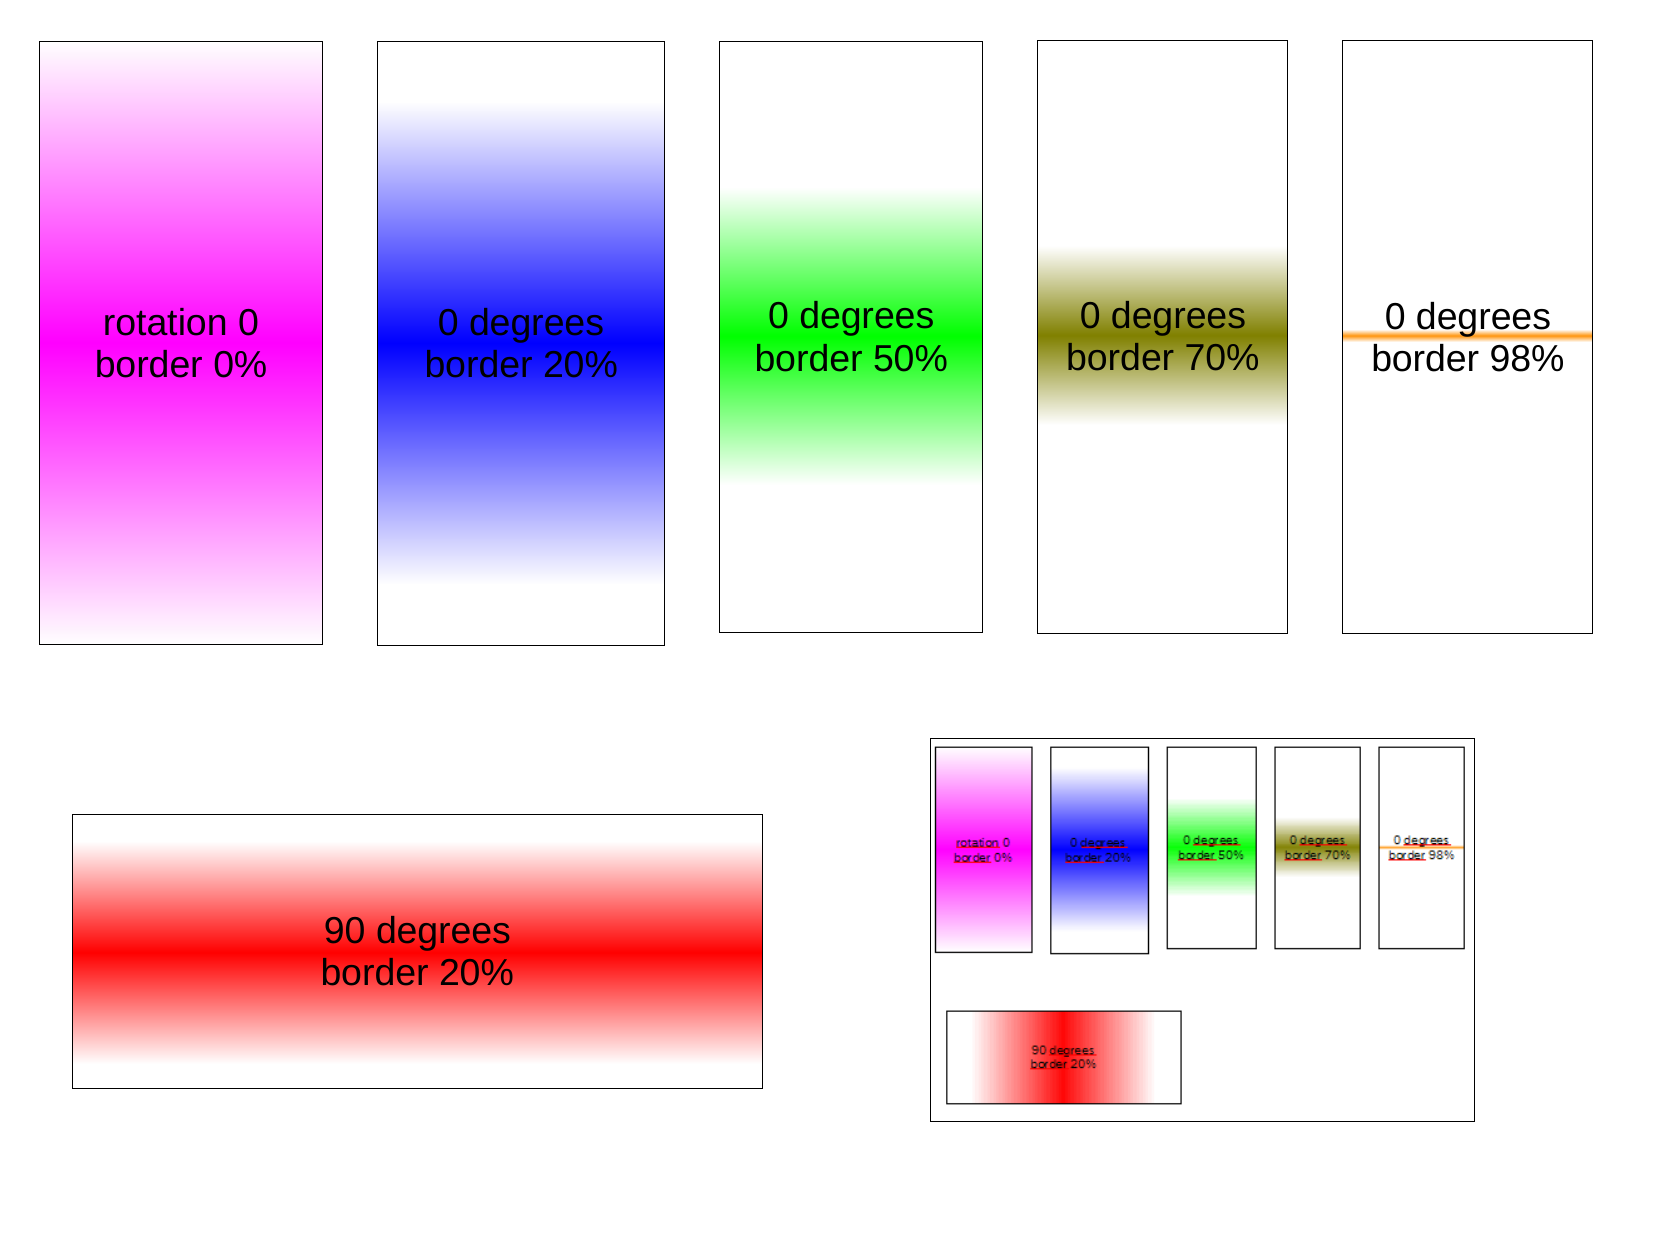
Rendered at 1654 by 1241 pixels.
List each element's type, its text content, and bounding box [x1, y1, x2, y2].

picture [930, 738, 1475, 1122]
text_box 0 degrees border 50% [719, 41, 983, 633]
text_box 90 degrees border 20% [72, 814, 763, 1089]
text_box 0 degrees border 98% [1342, 40, 1593, 634]
text_box 0 degrees border 70% [1037, 40, 1288, 634]
text_box rotation 0 border 0% [39, 41, 323, 645]
text_box 0 degrees border 20% [377, 41, 665, 646]
